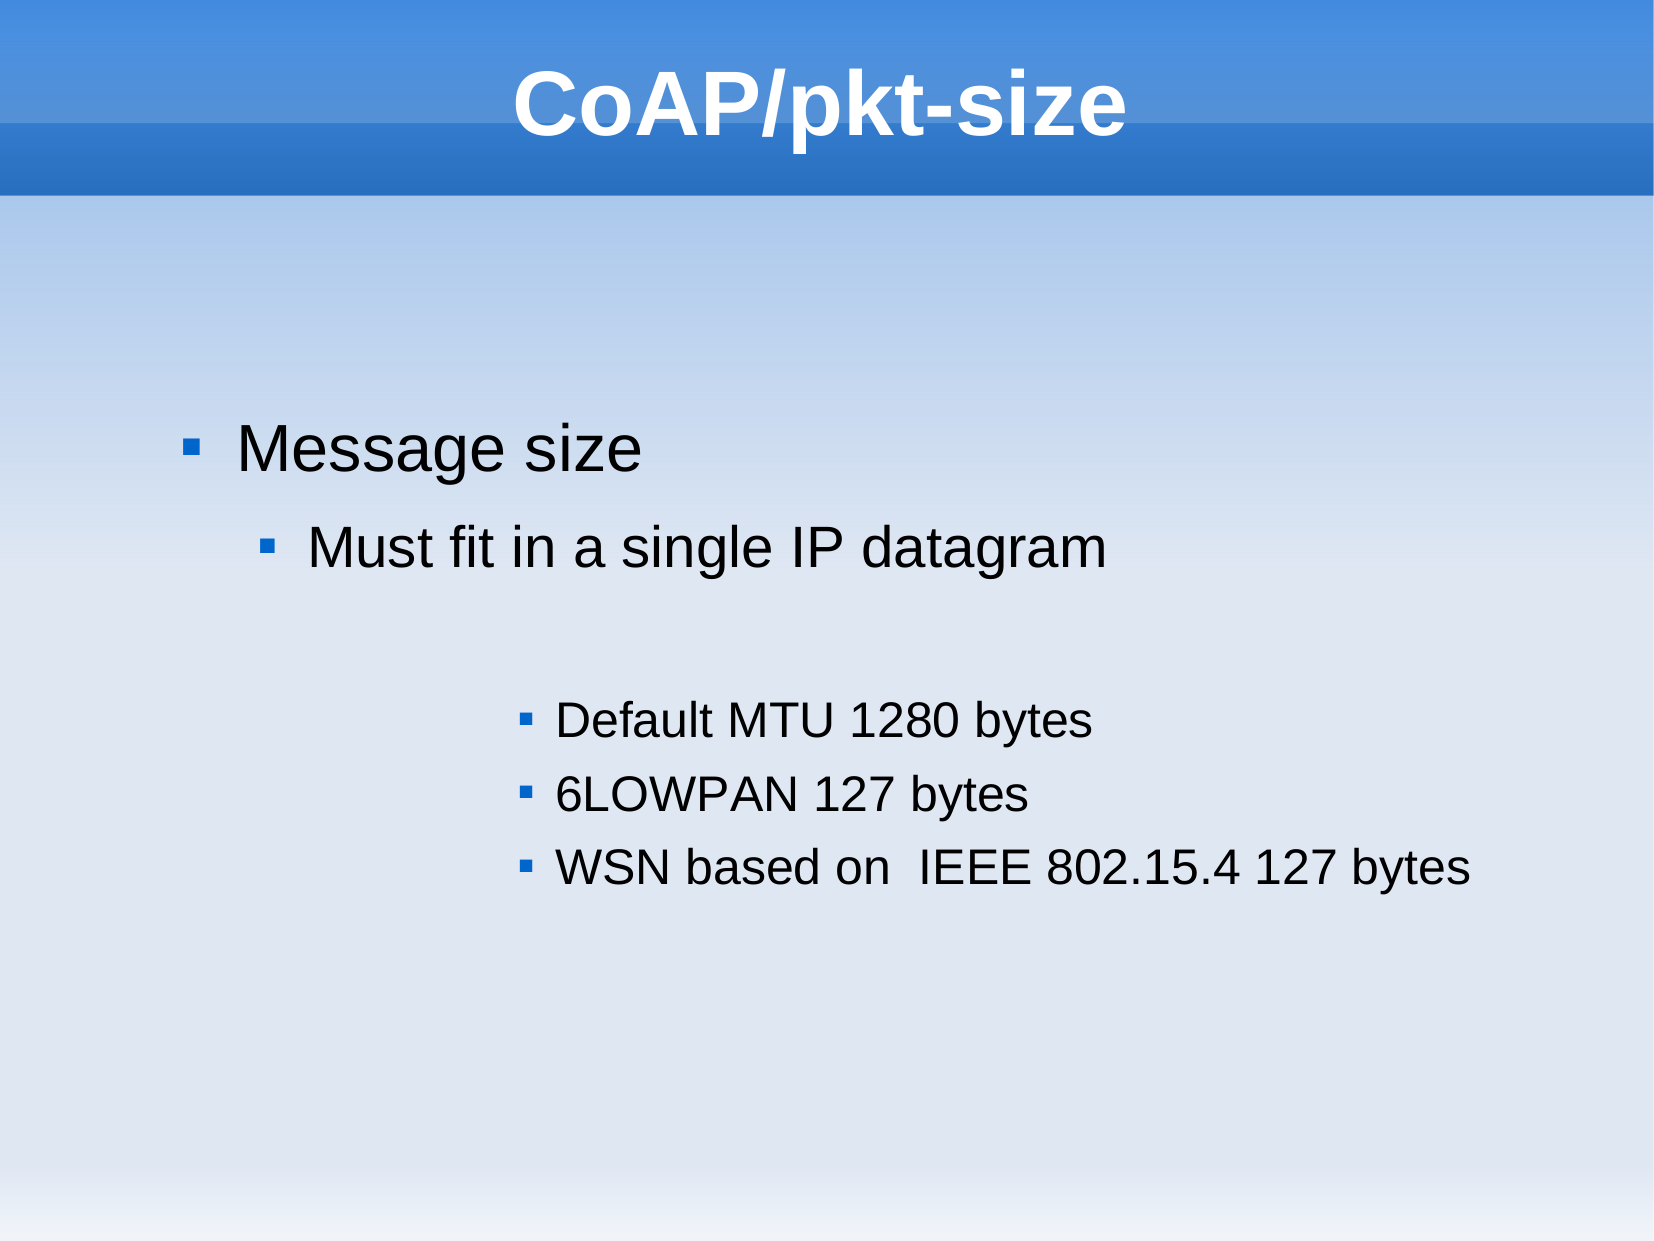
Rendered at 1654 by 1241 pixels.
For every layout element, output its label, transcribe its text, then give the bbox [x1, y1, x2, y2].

picture [0, 0, 1654, 1241]
list Message size Must fit in a single IP datagram Default MTU 1280 bytes 6LOWPAN 127 bytes WSN based on IEEE 802.15.4 127 bytes [165, 306, 1654, 1126]
title CoAP/pkt-size [76, 0, 1565, 208]
